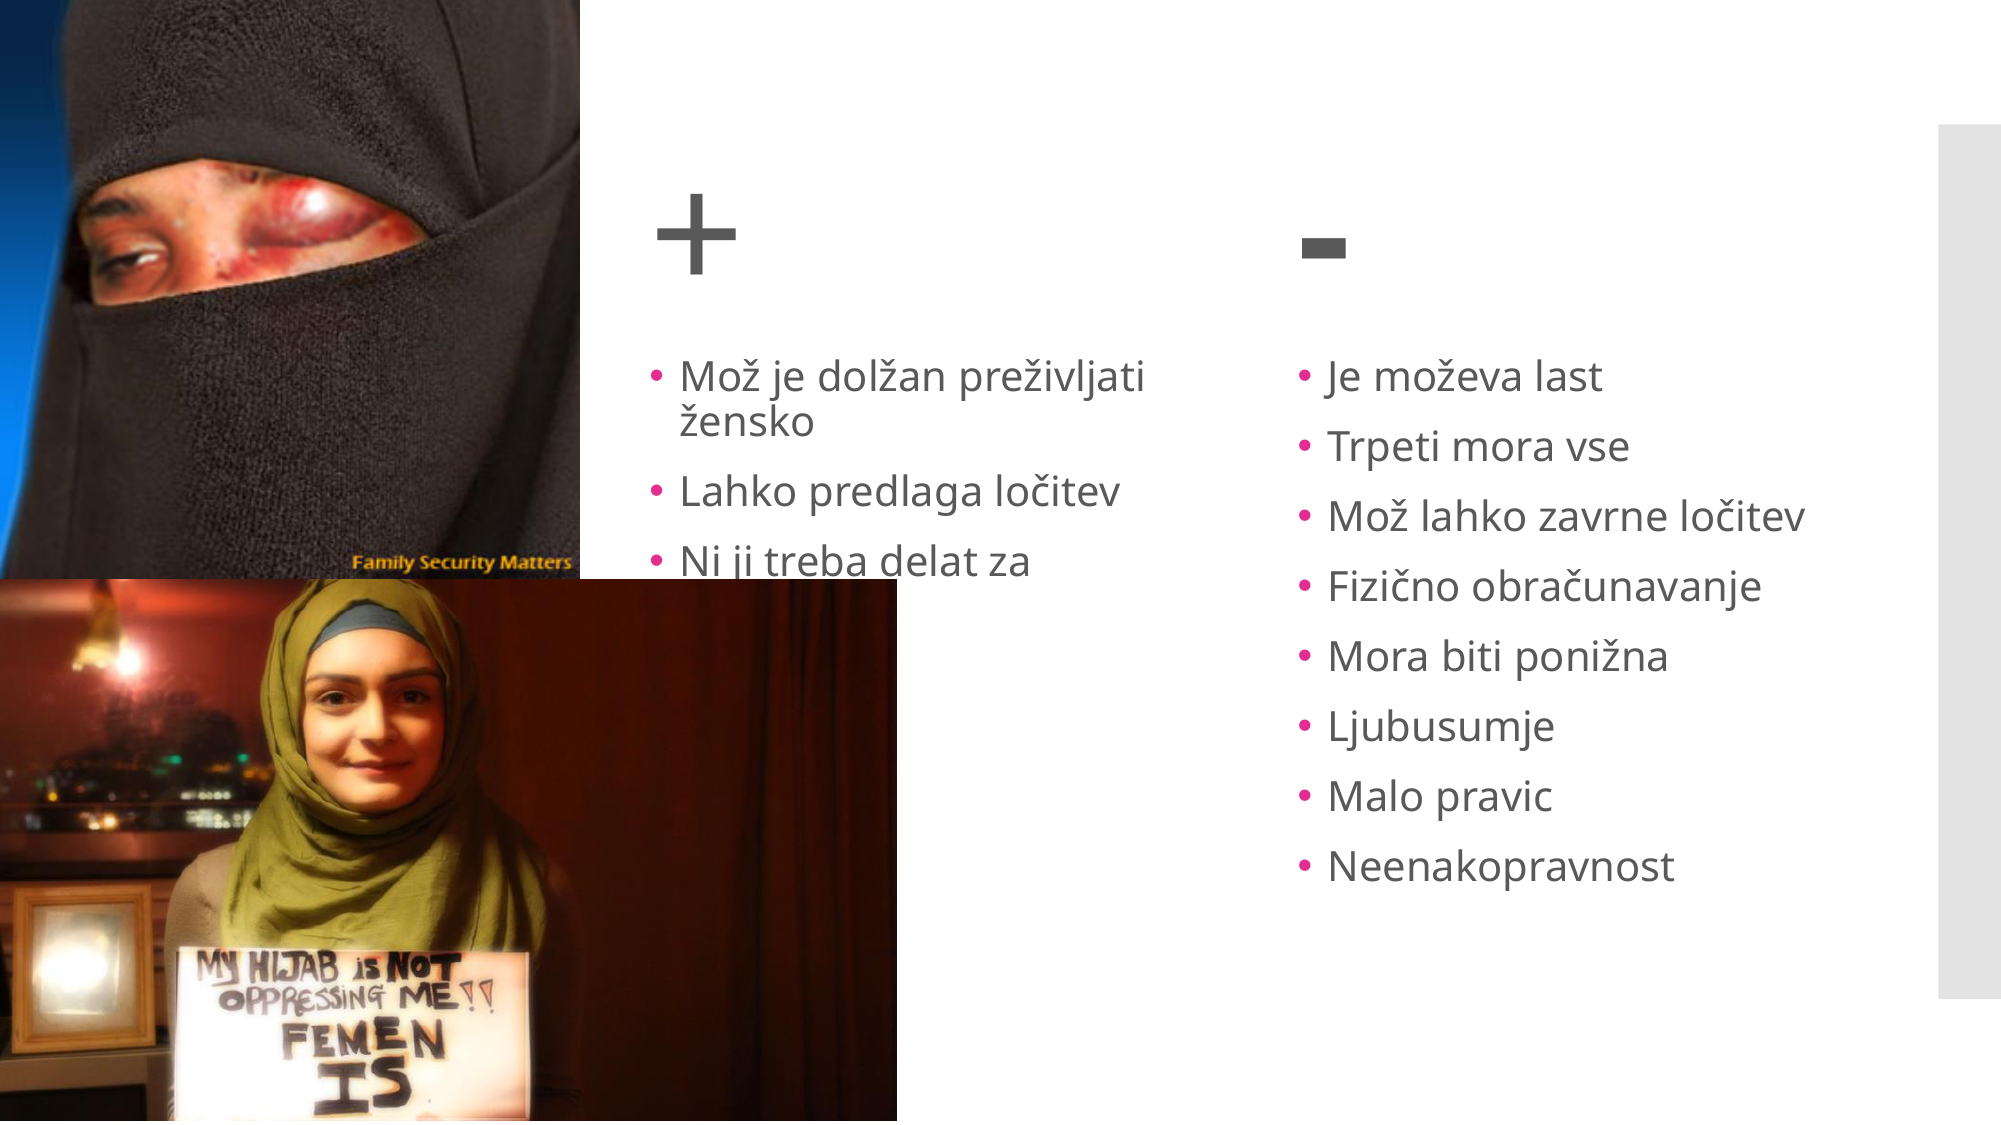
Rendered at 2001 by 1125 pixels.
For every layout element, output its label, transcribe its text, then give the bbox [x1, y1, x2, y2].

list + Mož je dolžan preživljati žensko Lahko predlaga ločitev Ni ji treba delat za preživetje [634, 142, 1205, 983]
list - Je moževa last Trpeti mora vse Mož lahko zavrne ločitev Fizično obračunavanje Mora biti ponižna Ljubusumje Malo pravic Neenakopravnost [1282, 142, 1853, 983]
picture [0, 0, 897, 1121]
